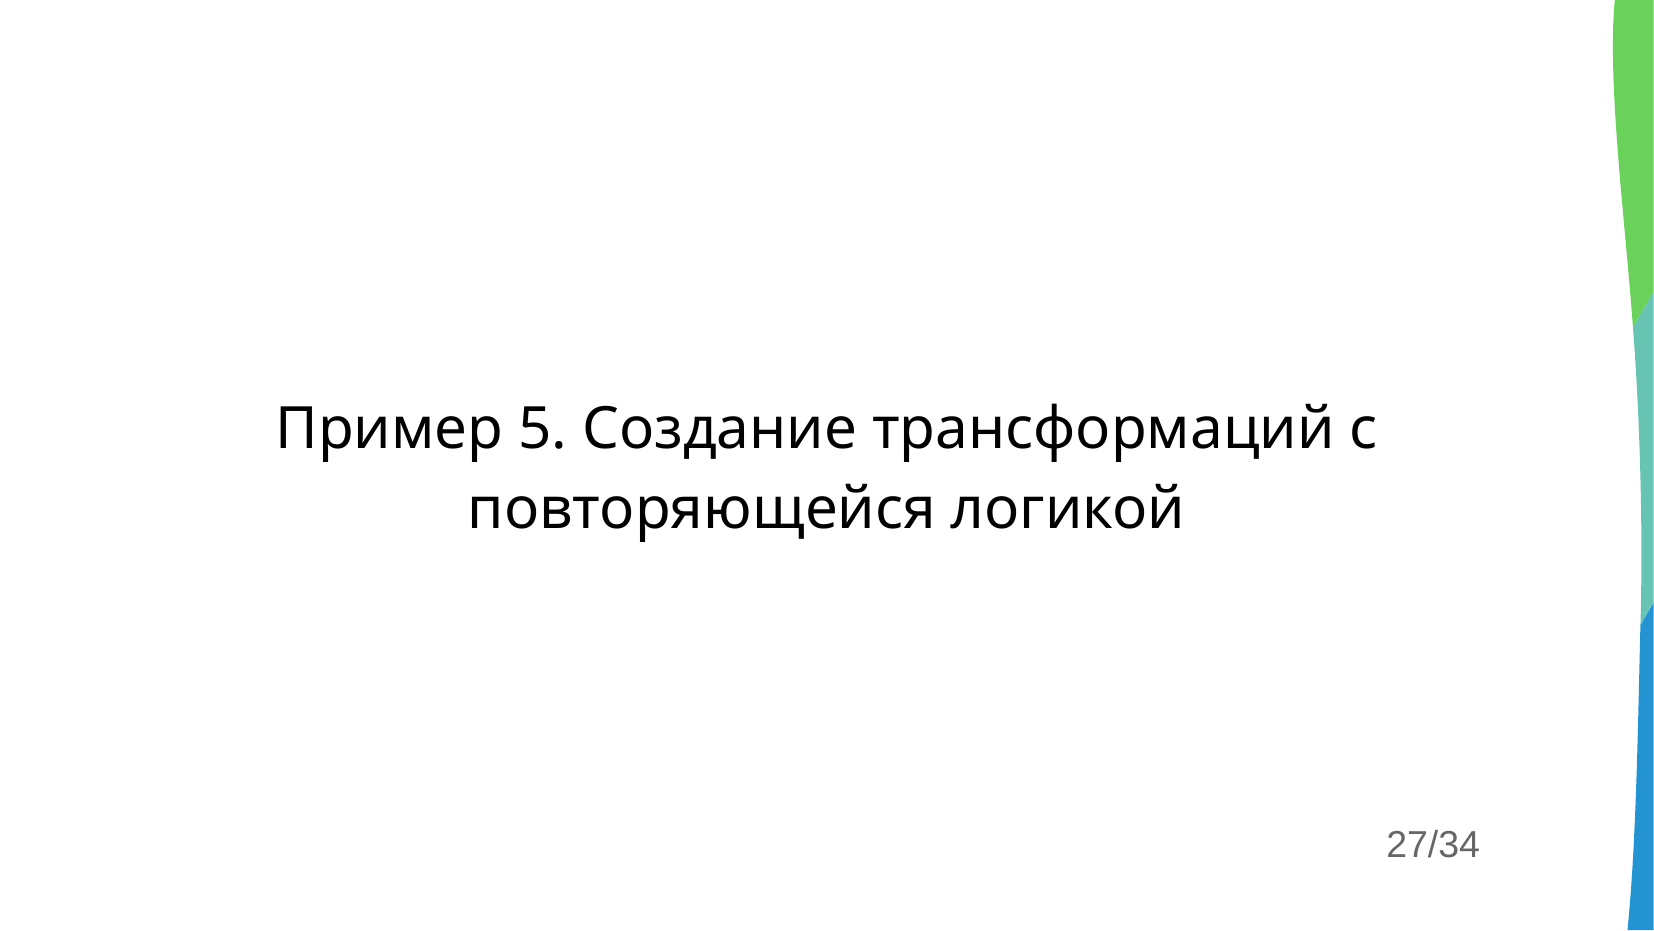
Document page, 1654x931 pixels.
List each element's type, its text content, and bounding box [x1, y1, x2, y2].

text_box <номер>/34 [1380, 815, 1616, 873]
title Пример 5. Создание трансформаций с повторяющейся логикой [59, 341, 1595, 591]
